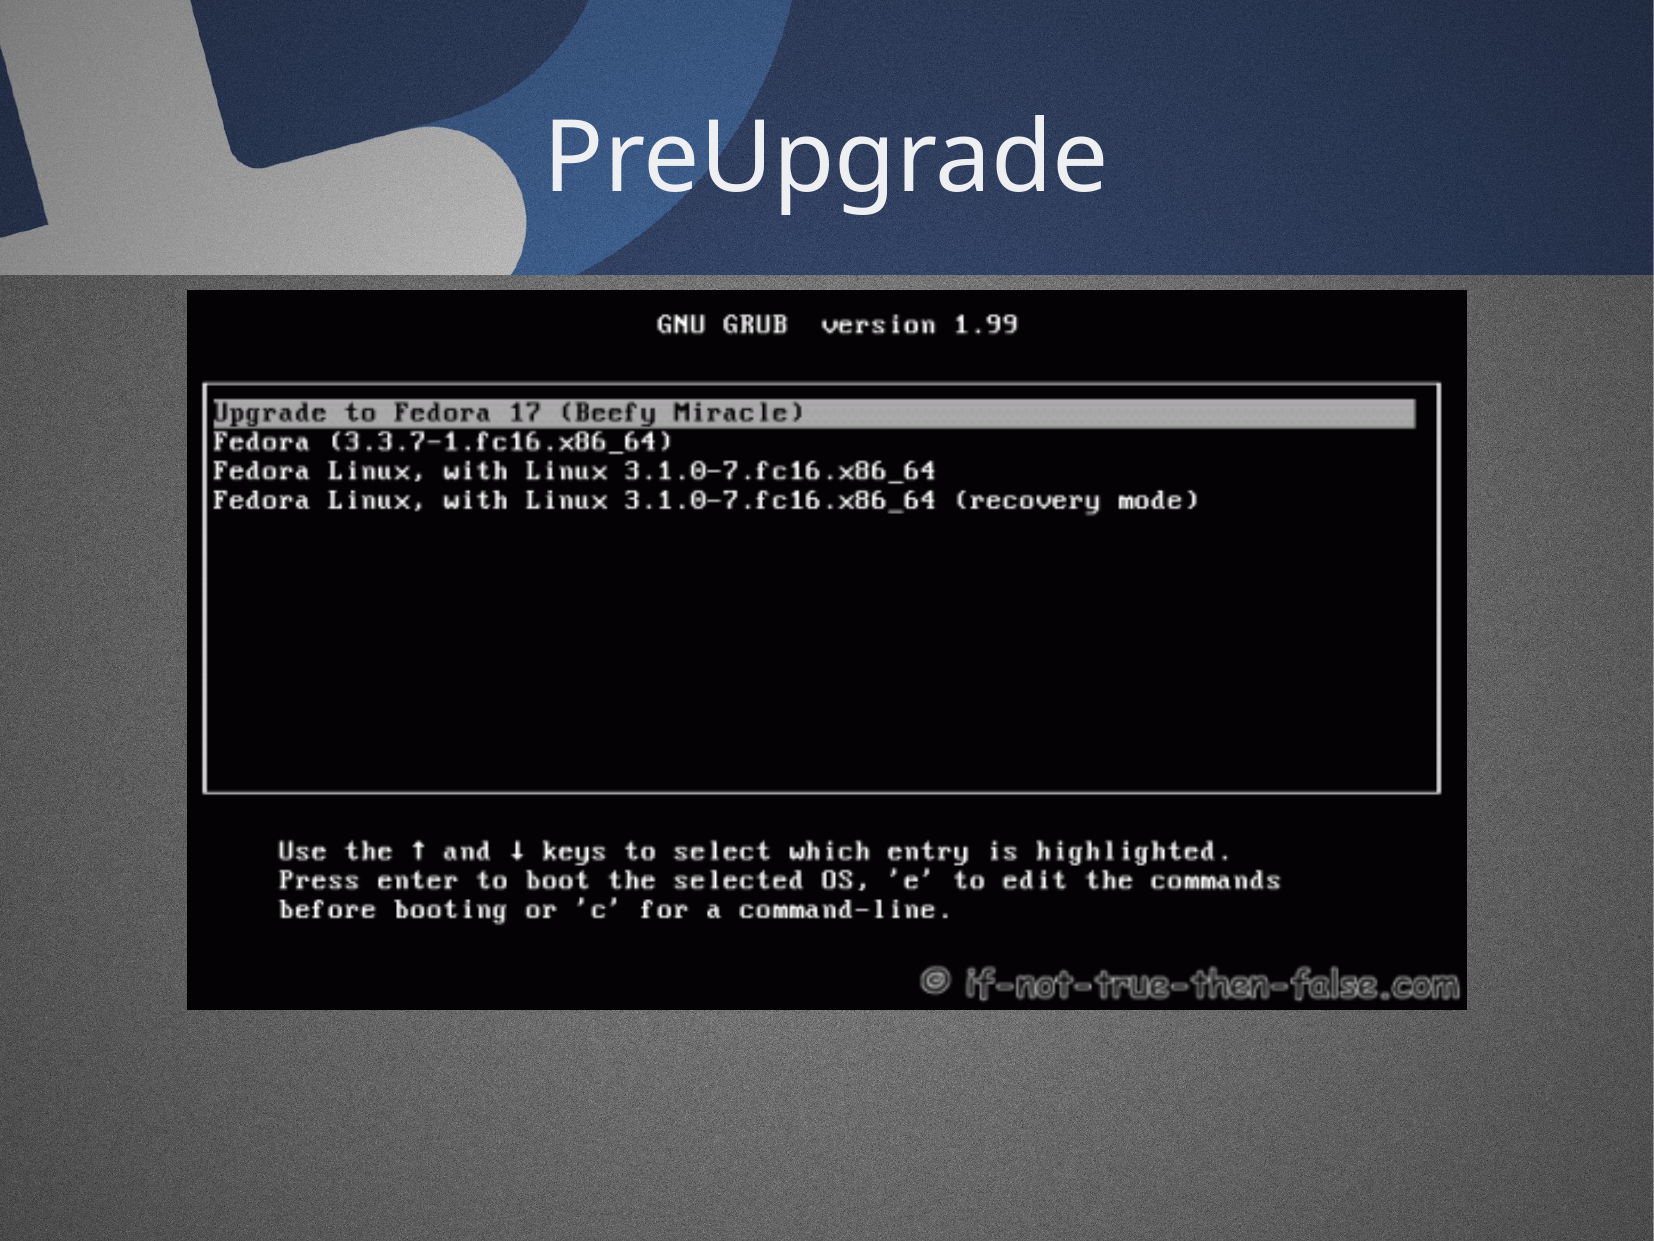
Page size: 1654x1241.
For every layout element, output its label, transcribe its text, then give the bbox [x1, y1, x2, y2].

picture [0, 0, 1654, 1241]
title PreUpgrade [82, 49, 1571, 257]
